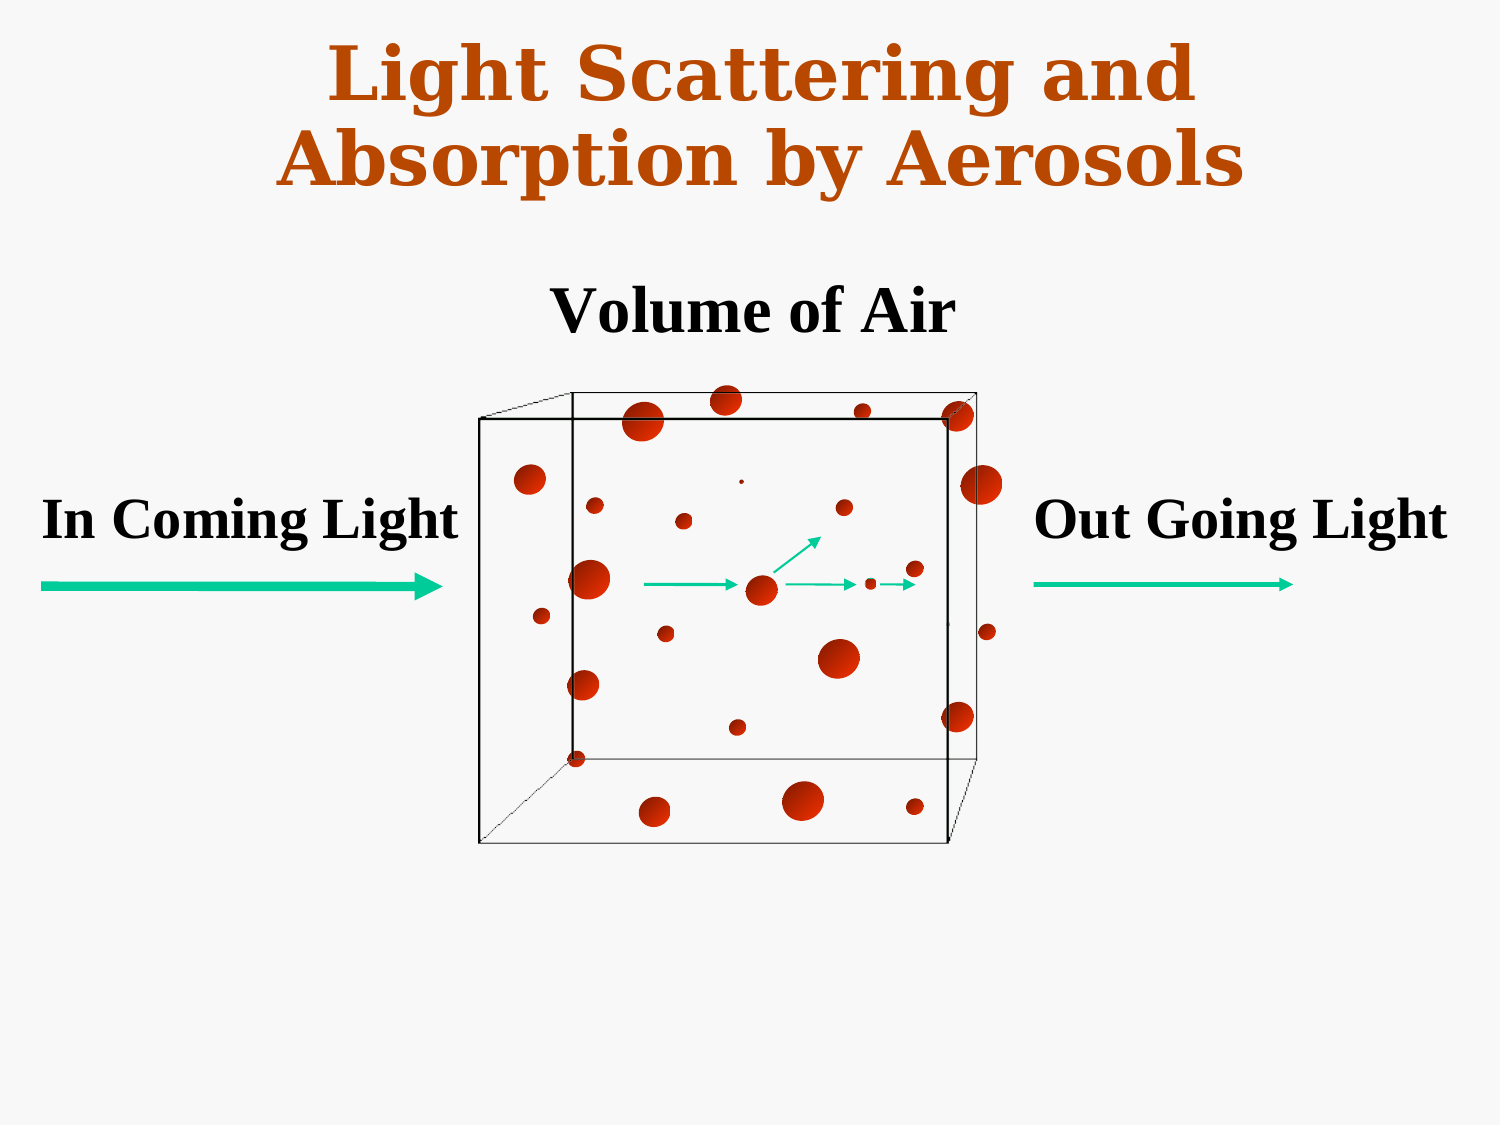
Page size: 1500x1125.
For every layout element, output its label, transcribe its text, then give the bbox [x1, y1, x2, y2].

text_box [713, 385, 740, 392]
text_box [865, 578, 877, 590]
text_box Volume of Air [549, 277, 1001, 347]
title Light Scattering and Absorption by Aerosols [218, 30, 1306, 205]
text_box In Coming Light [41, 490, 479, 551]
text_box [979, 465, 1003, 505]
text_box Out Going Light [1033, 490, 1471, 551]
text_box [979, 623, 996, 641]
picture [478, 392, 979, 847]
